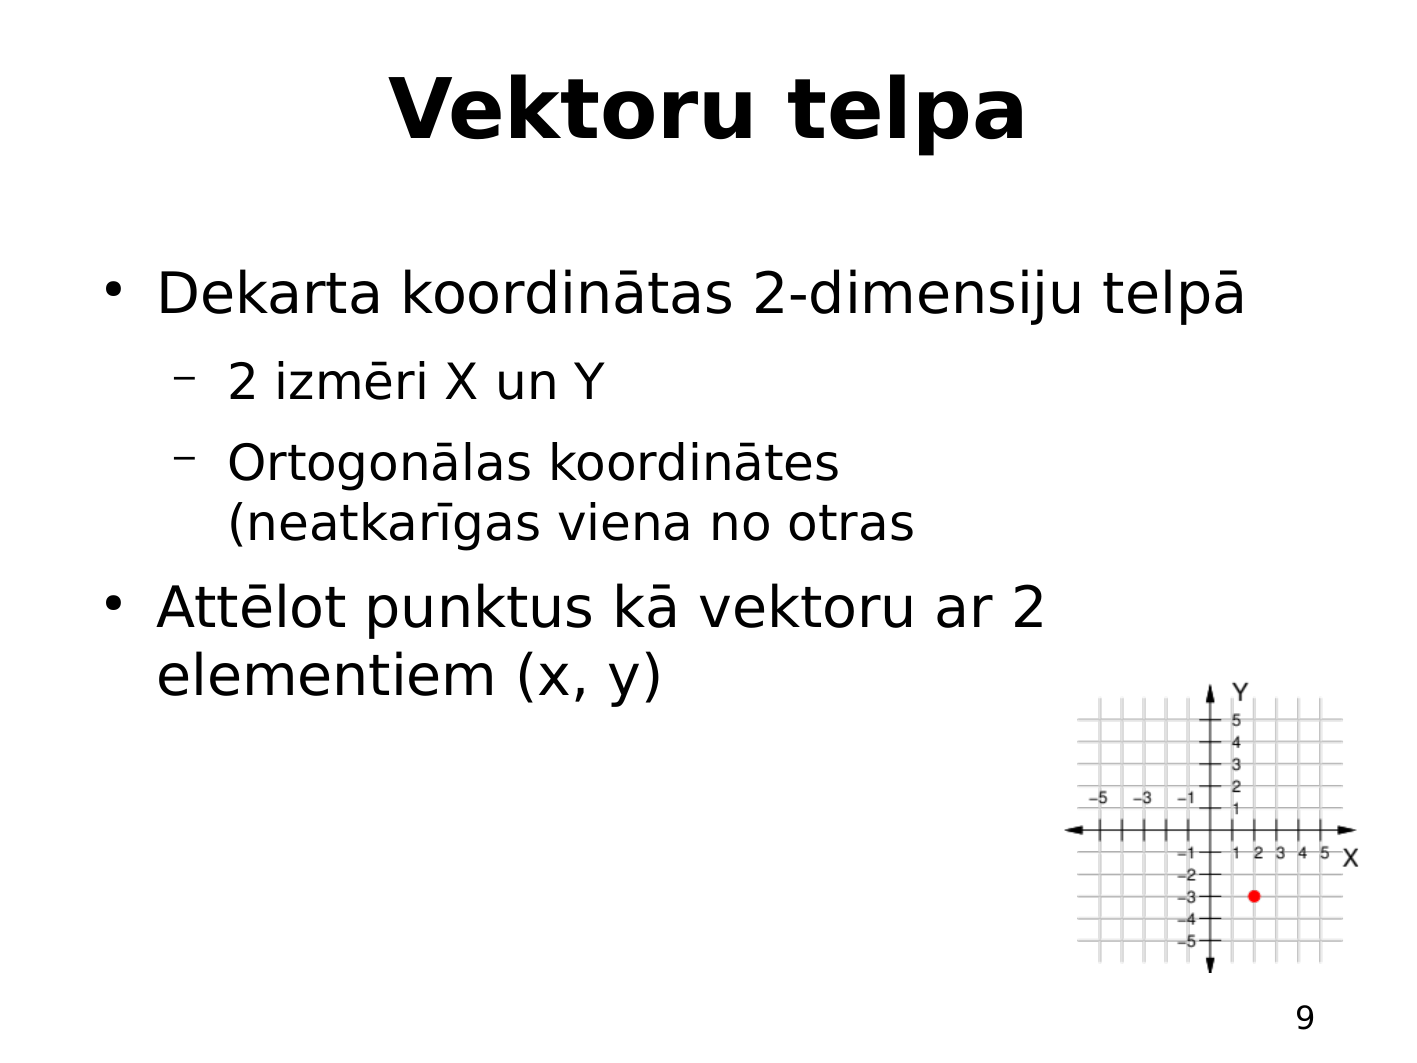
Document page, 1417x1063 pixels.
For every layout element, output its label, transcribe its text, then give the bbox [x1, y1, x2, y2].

title Vektoru telpa [70, 42, 1346, 168]
picture [1064, 679, 1359, 973]
list Dekarta koordinātas 2-dimensiju telpā 2 izmēri X un Y Ortogonālas koordinātes (neatkarīgas viena no otras Attēlot punktus kā vektoru ar 2 elementiem (x, y) [70, 248, 1346, 543]
